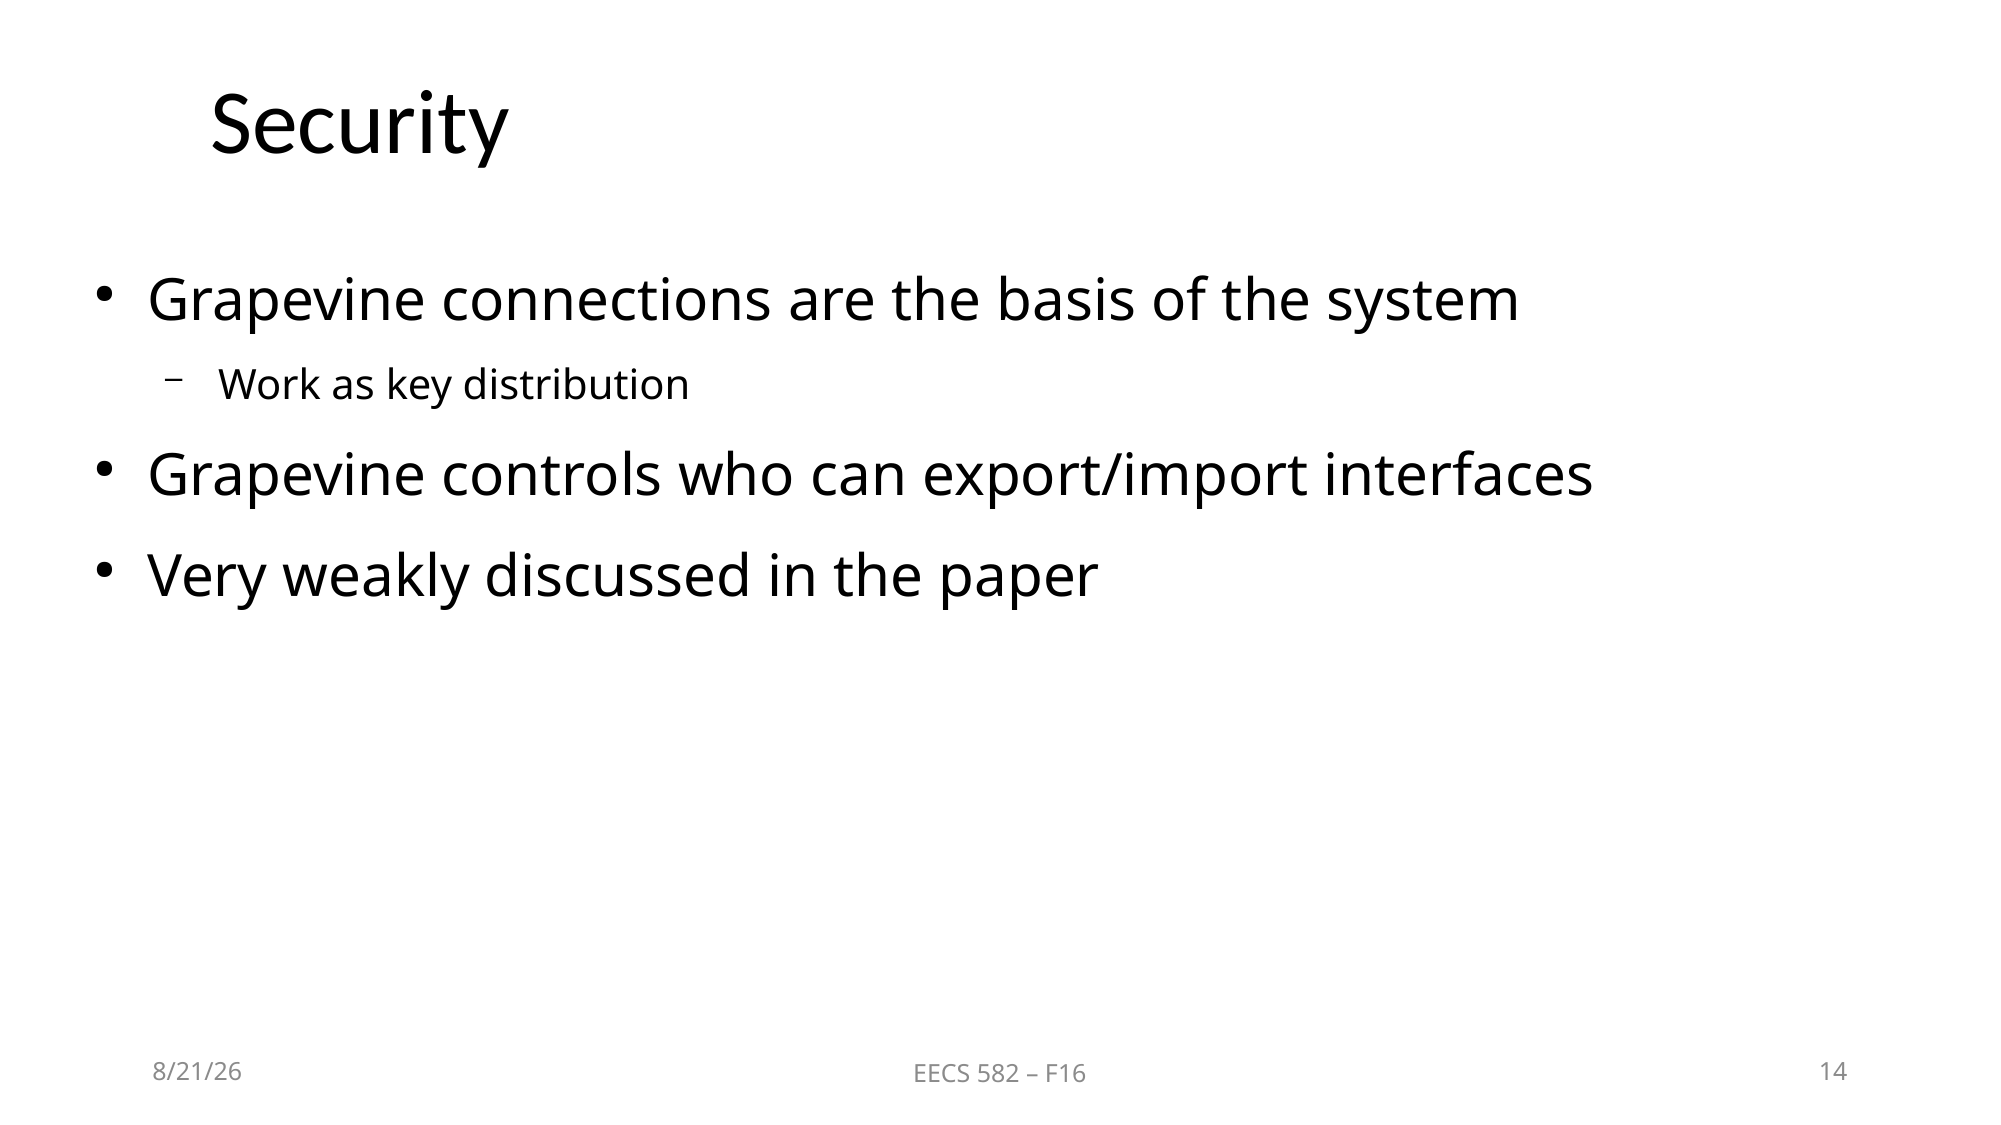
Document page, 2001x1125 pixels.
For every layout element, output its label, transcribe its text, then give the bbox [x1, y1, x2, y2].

list Grapevine connections are the basis of the system Work as key distribution Grapevine controls who can export/import interfaces Very weakly discussed in the paper [76, 263, 1846, 916]
title Security [210, 0, 1710, 263]
